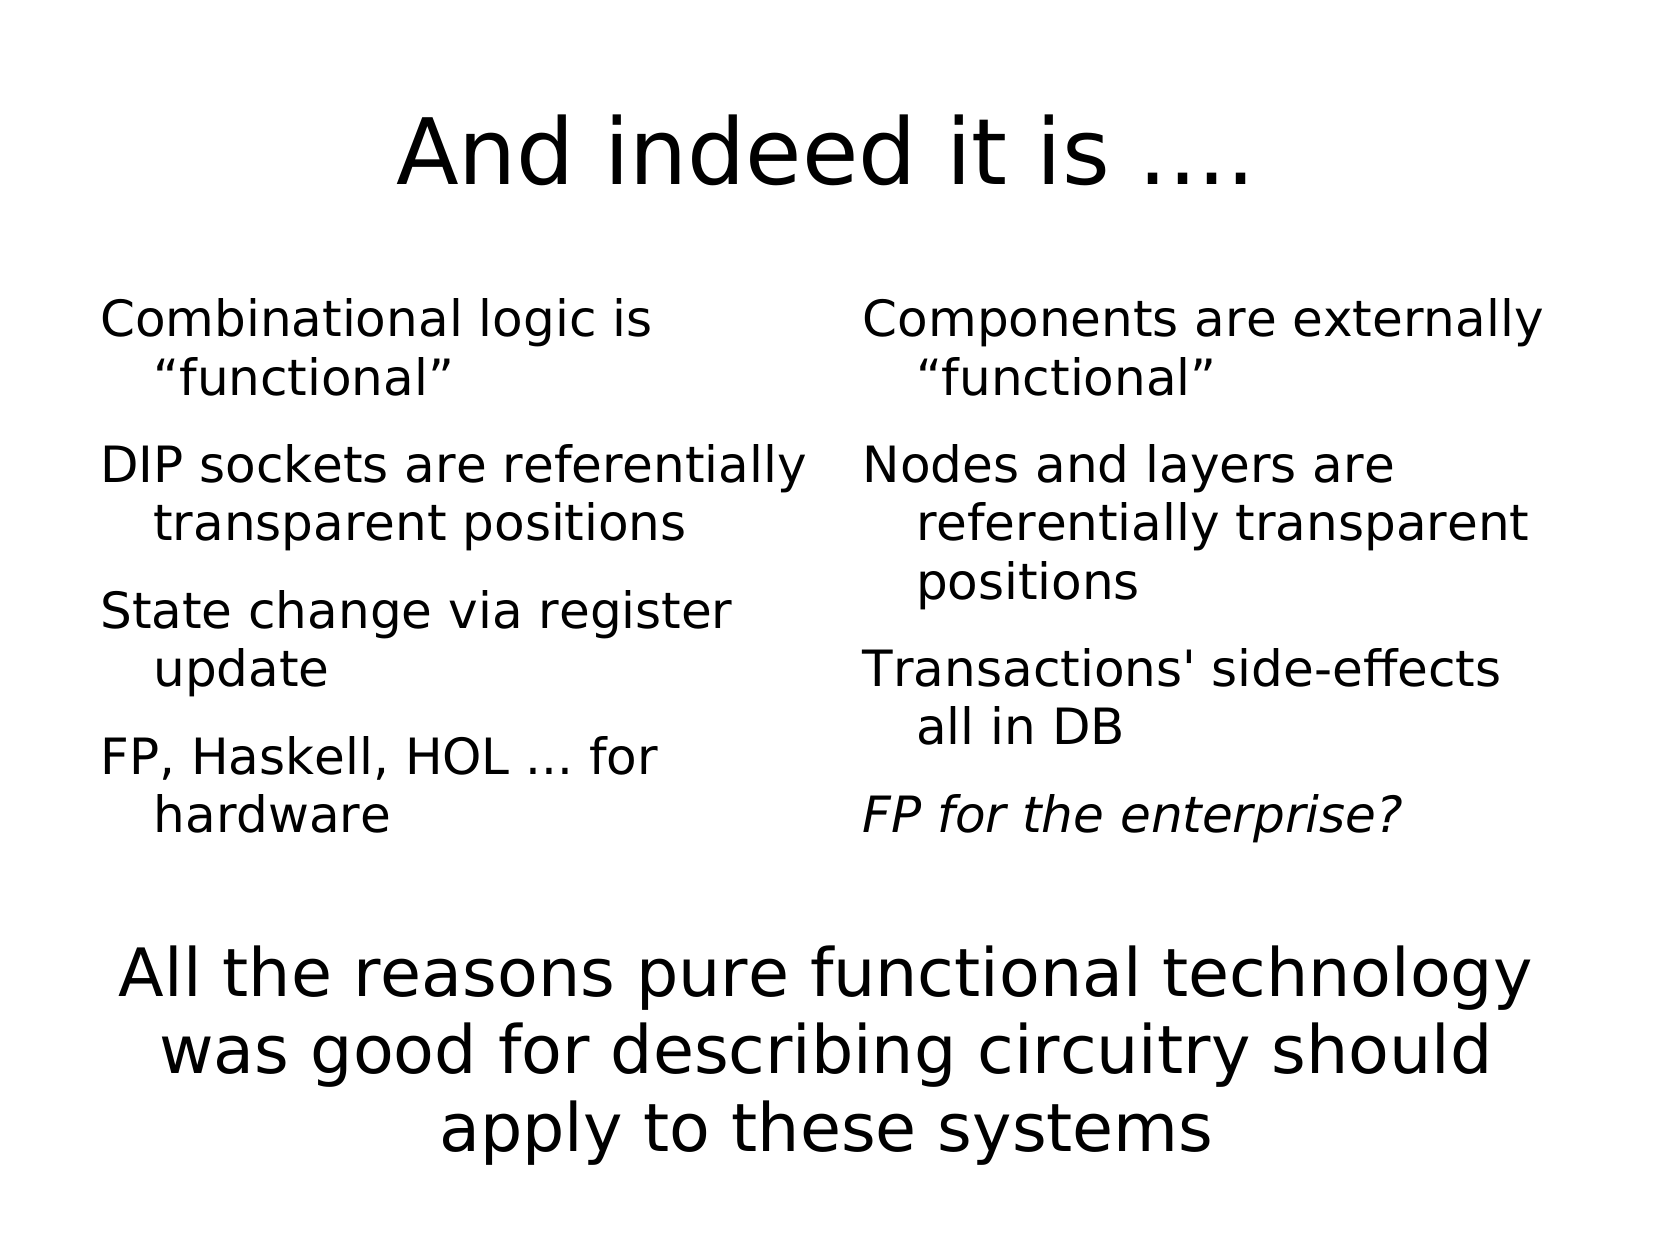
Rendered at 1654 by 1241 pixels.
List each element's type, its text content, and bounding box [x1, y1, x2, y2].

title All the reasons pure functional technology was good for describing circuitry should apply to these systems [82, 934, 1571, 1168]
list Combinational logic is “functional” DIP sockets are referentially transparent positions State change via register update FP, Haskell, HOL ... for hardware [82, 290, 809, 934]
list Components are externally “functional” Nodes and layers are referentially transparent positions Transactions' side-effects all in DB FP for the enterprise? [845, 290, 1572, 1109]
title And indeed it is .... [82, 49, 1571, 257]
